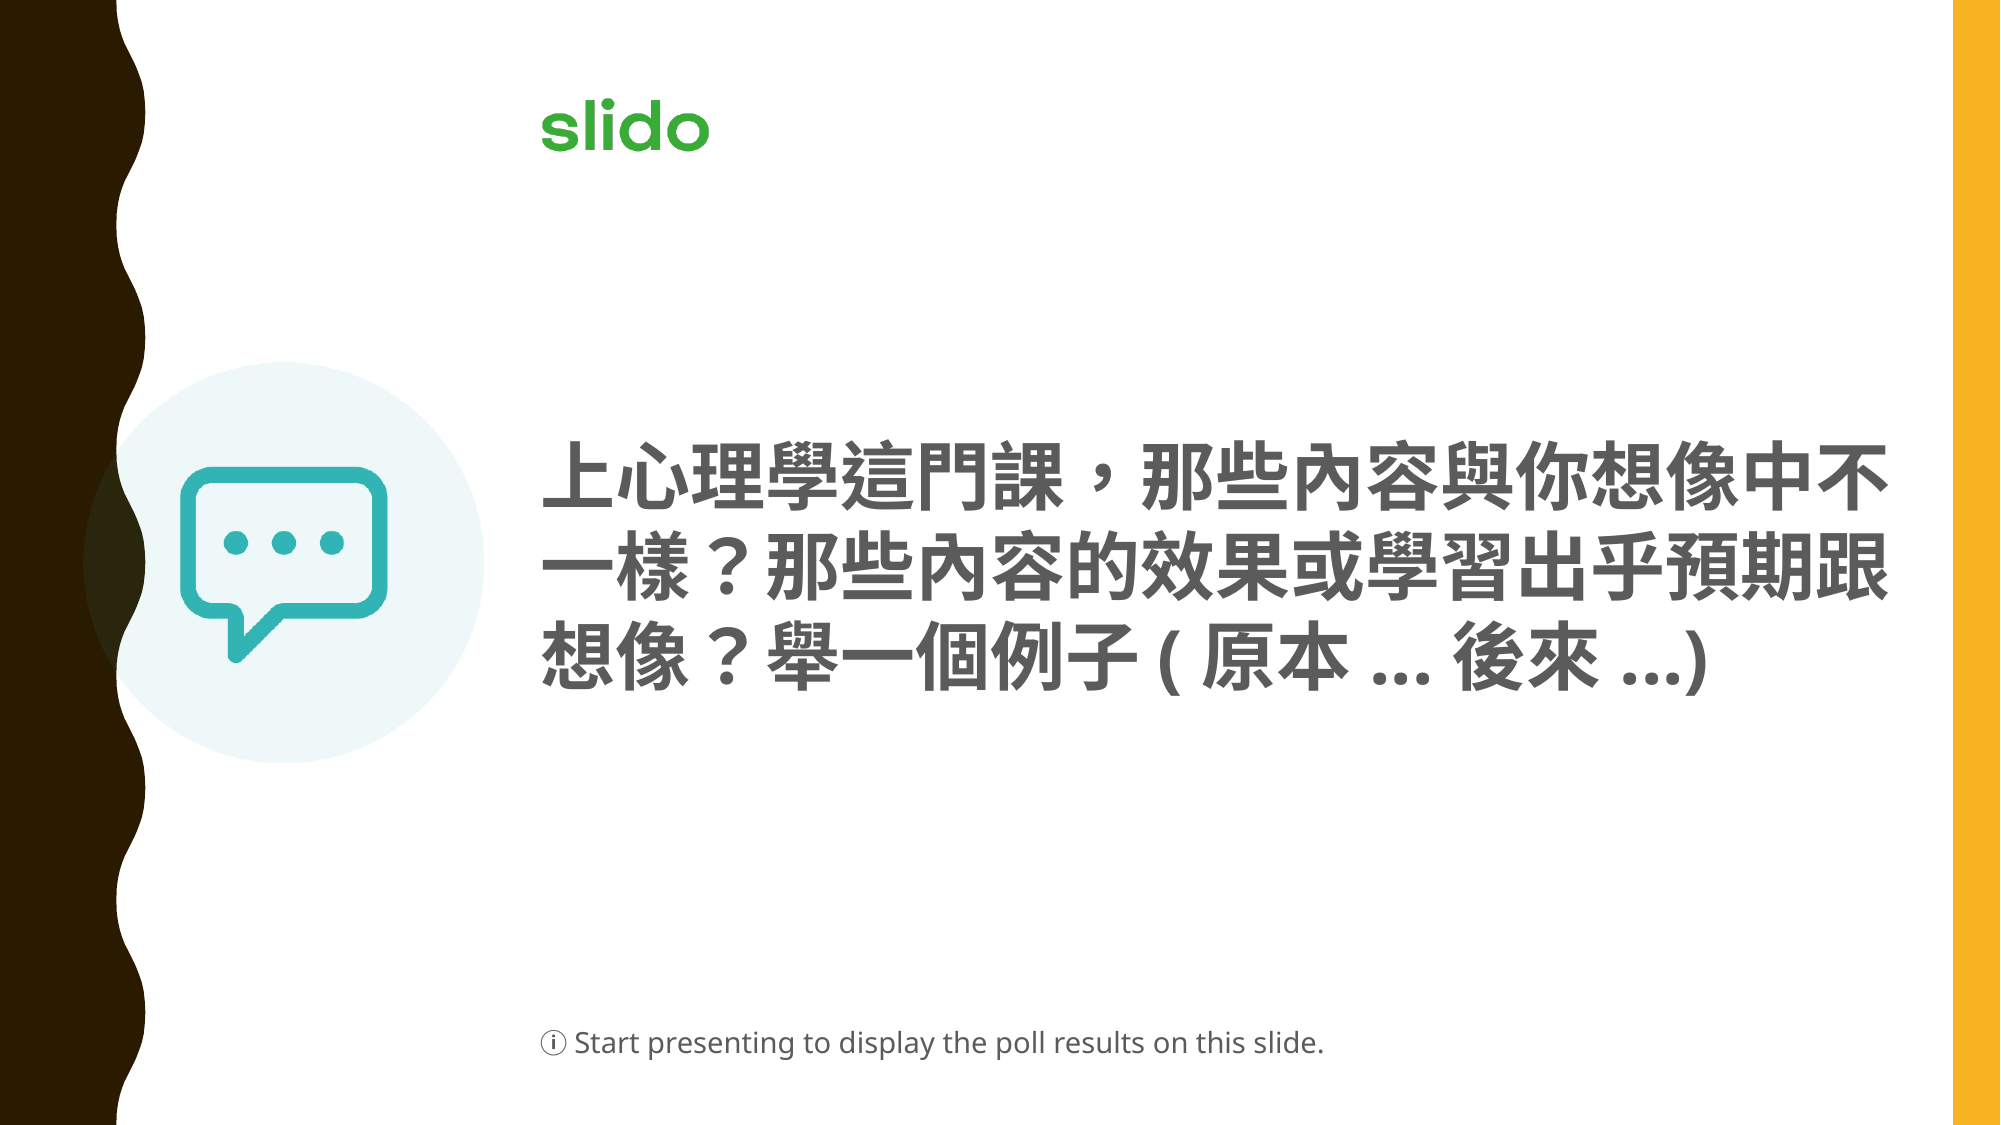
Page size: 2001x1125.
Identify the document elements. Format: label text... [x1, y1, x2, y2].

text_box 上心理學這門課，那些內容與你想像中不一樣？那些內容的效果或學習出乎預期跟想像？舉一個例子(原本...後來...) [525, 422, 1917, 703]
picture [525, 83, 726, 168]
text_box ⓘ Start presenting to display the poll results on this slide. [525, 1000, 1958, 1084]
picture [83, 362, 484, 763]
